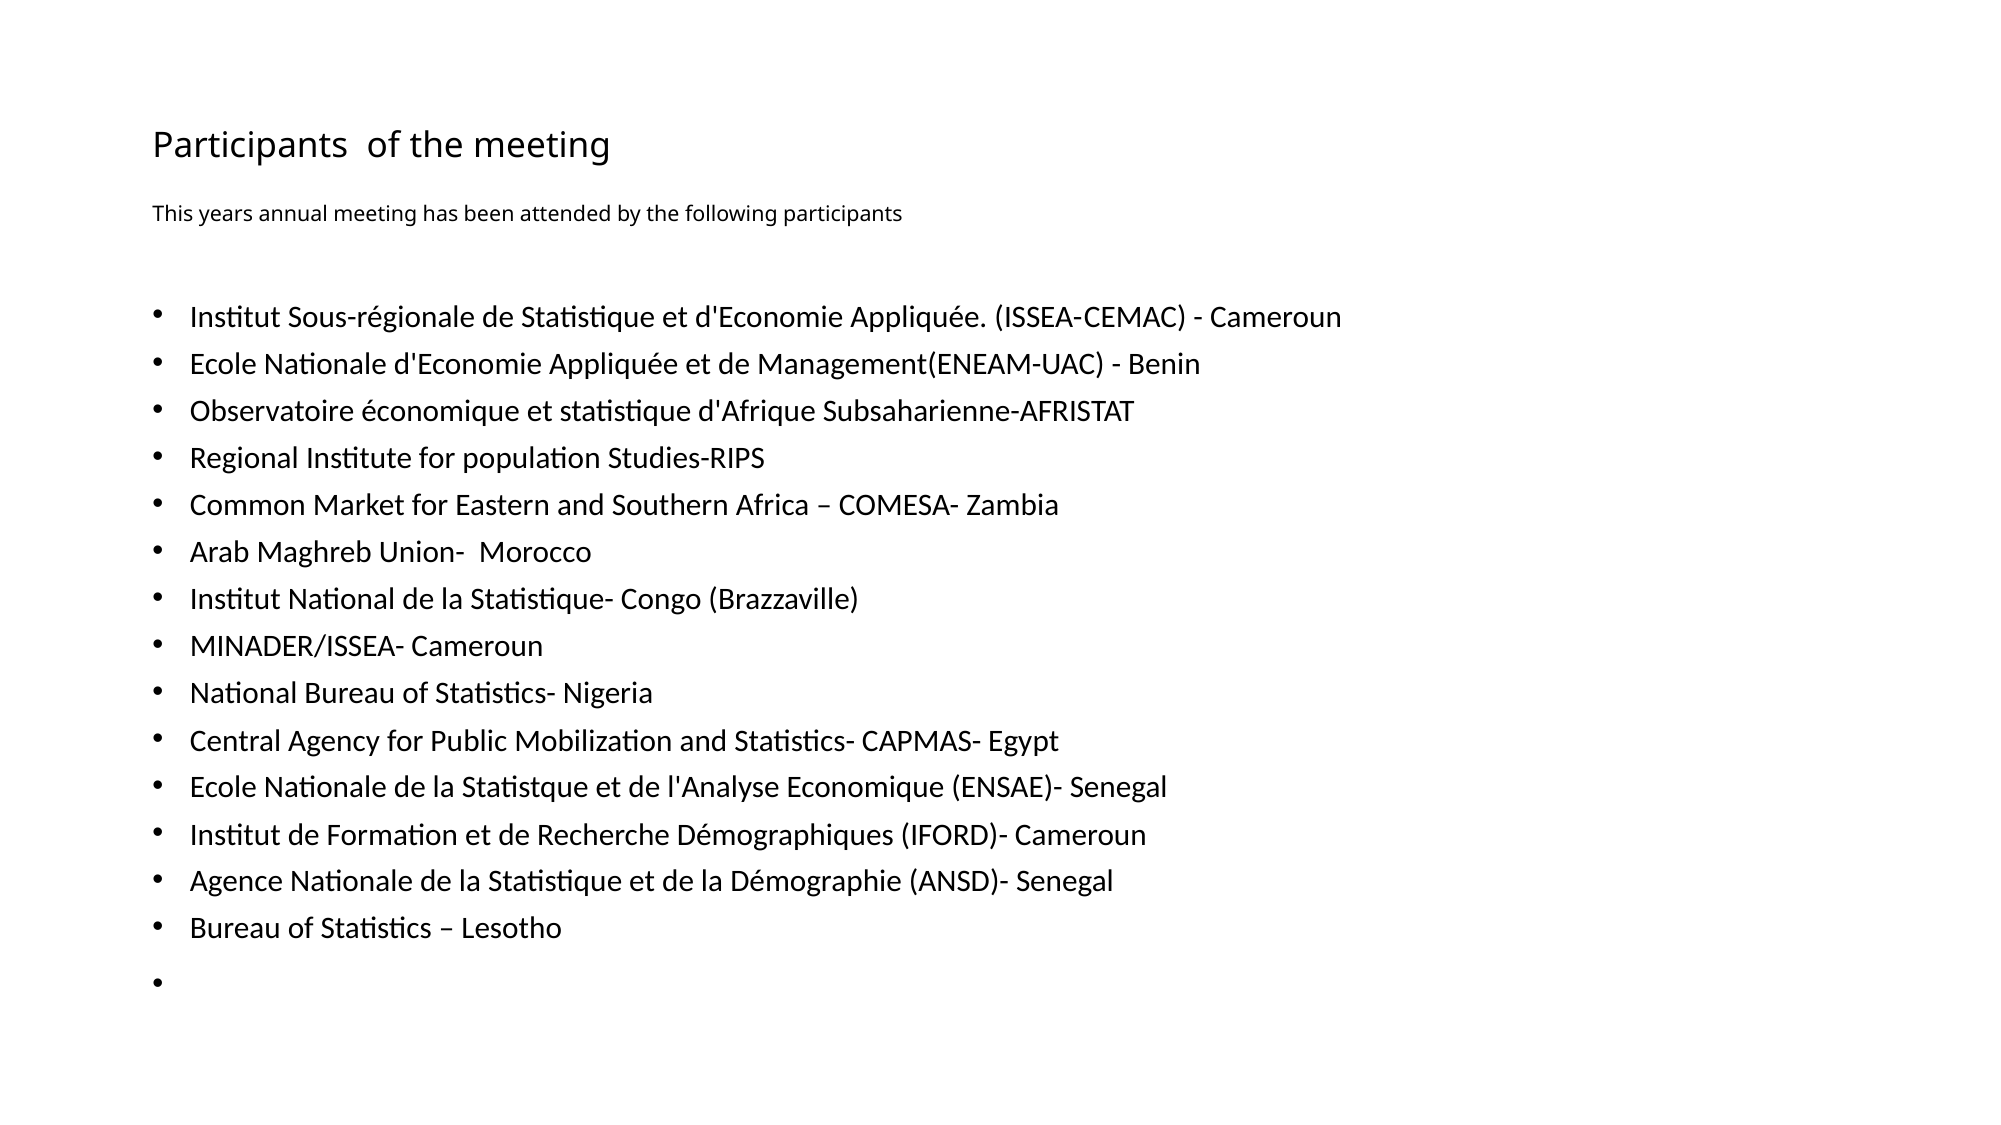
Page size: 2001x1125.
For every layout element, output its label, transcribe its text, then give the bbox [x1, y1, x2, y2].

list Institut Sous-régionale de Statistique et d'Economie Appliquée. (ISSEA-CEMAC) - Cameroun Ecole Nationale d'Economie Appliquée et de Management(ENEAM-UAC) - Benin Observatoire économique et statistique d'Afrique Subsaharienne-AFRISTAT Regional Institute for population Studies-RIPS Common Market for Eastern and Southern Africa – COMESA- Zambia Arab Maghreb Union- Morocco Institut National de la Statistique- Congo (Brazzaville) MINADER/ISSEA- Cameroun National Bureau of Statistics- Nigeria Central Agency for Public Mobilization and Statistics- CAPMAS- Egypt Ecole Nationale de la Statistque et de l'Analyse Economique (ENSAE)- Senegal Institut de Formation et de Recherche Démographiques (IFORD)- Cameroun Agence Nationale de la Statistique et de la Démographie (ANSD)- Senegal Bureau of Statistics – Lesotho [137, 299, 1863, 1014]
title Participants of the meeting This years annual meeting has been attended by the following participants [137, 118, 1863, 278]
